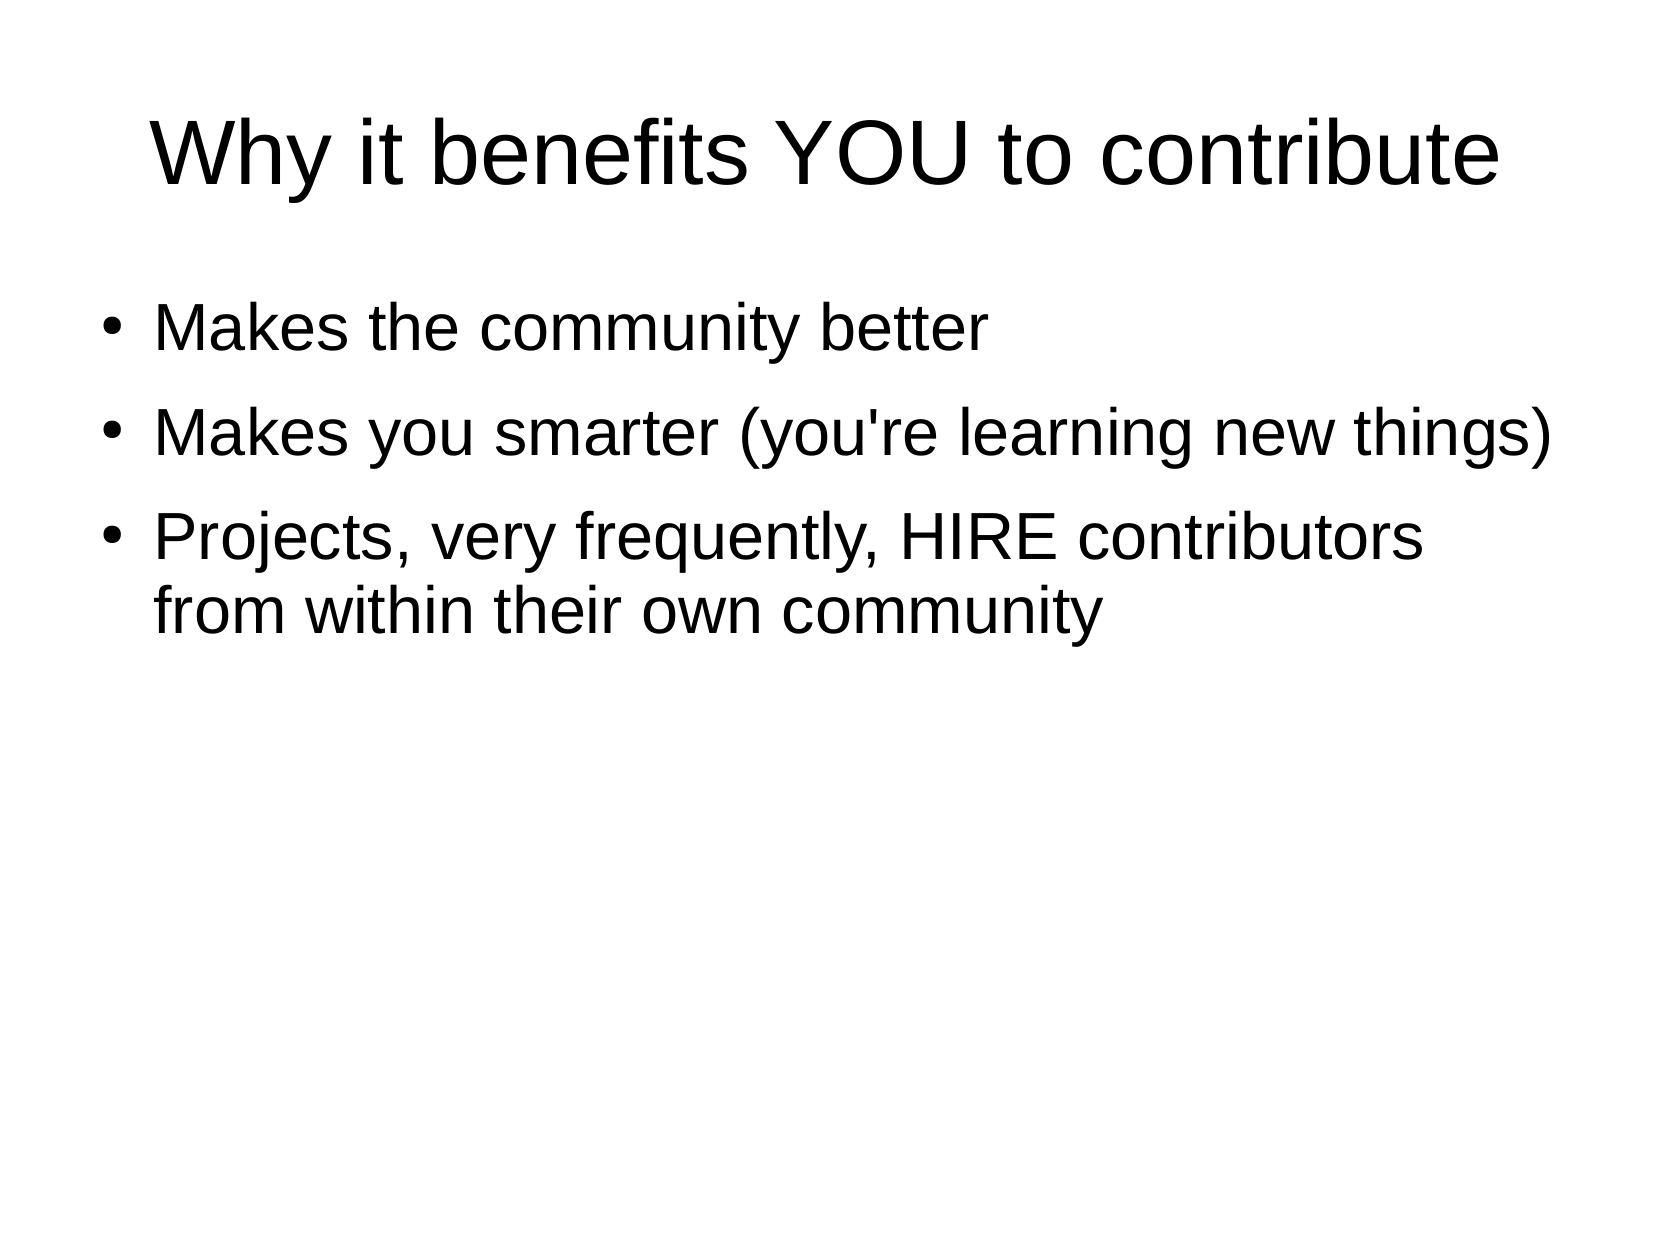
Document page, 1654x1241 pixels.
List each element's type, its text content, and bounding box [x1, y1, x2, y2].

title Why it benefits YOU to contribute [82, 49, 1571, 257]
list Makes the community better Makes you smarter (you're learning new things) Projects, very frequently, HIRE contributors from within their own community [82, 290, 1571, 1010]
